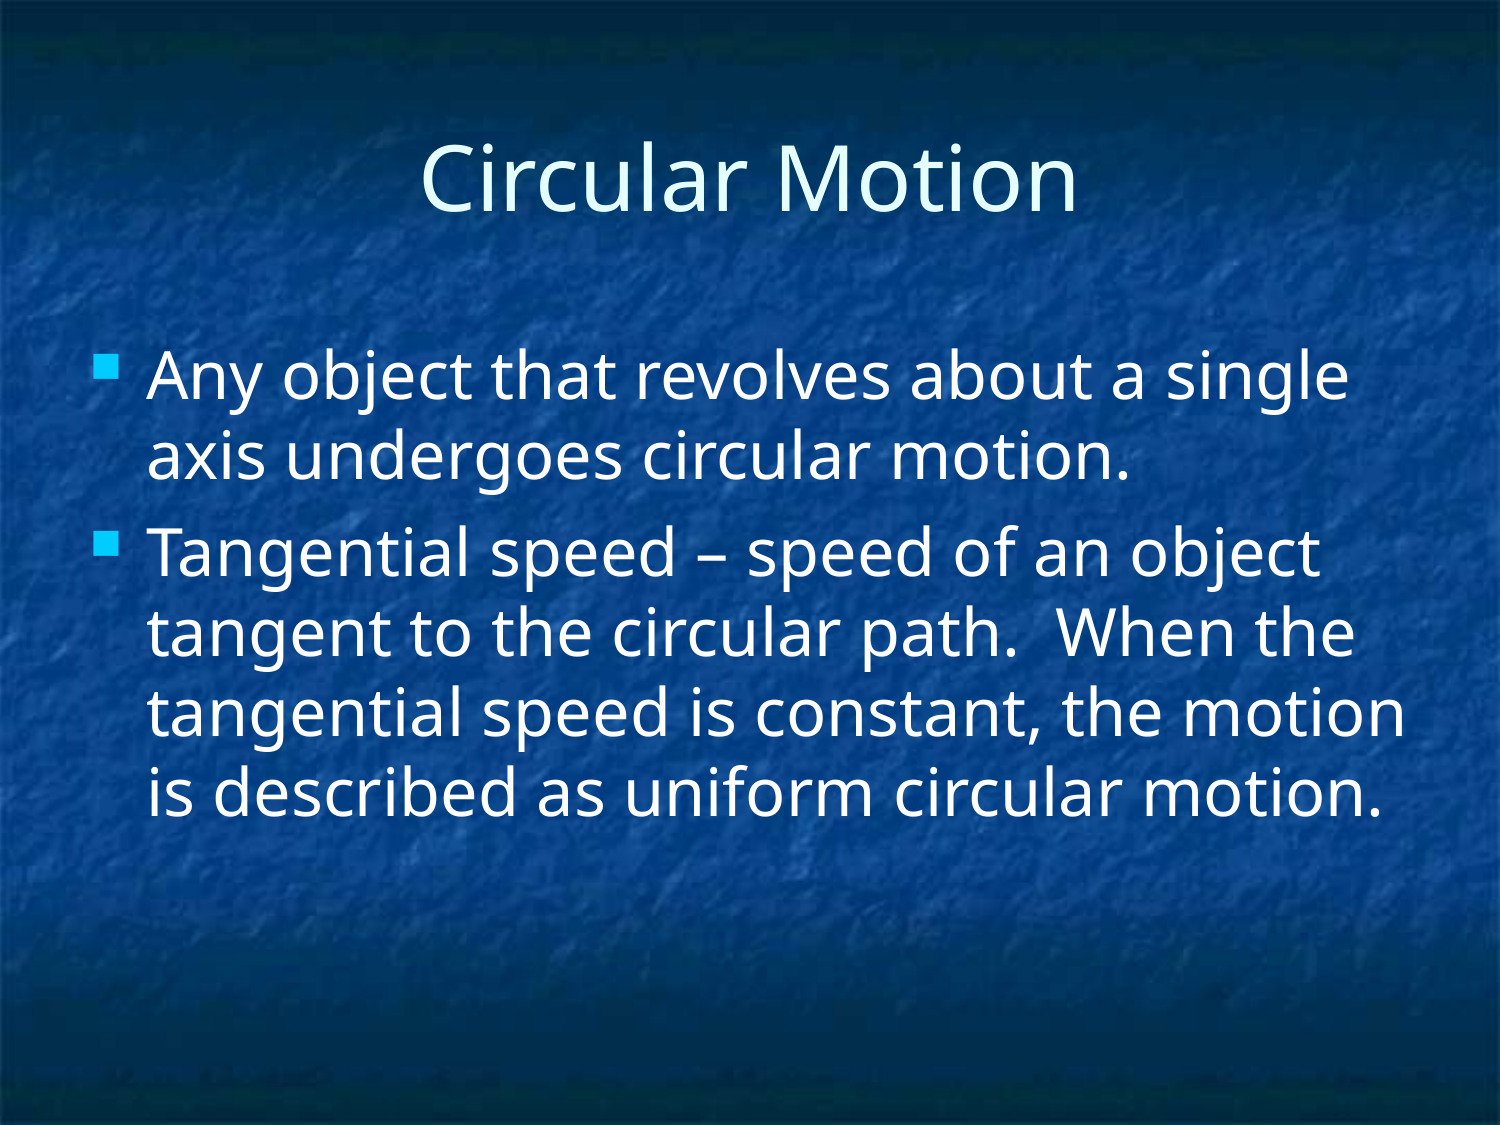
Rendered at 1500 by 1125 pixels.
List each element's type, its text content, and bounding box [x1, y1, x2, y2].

list Any object that revolves about a single axis undergoes circular motion. Tangential speed – speed of an object tangent to the circular path. When the tangential speed is constant, the motion is described as uniform circular motion. [75, 324, 1426, 978]
picture [0, 0, 1500, 1125]
title Circular Motion [75, 57, 1426, 293]
